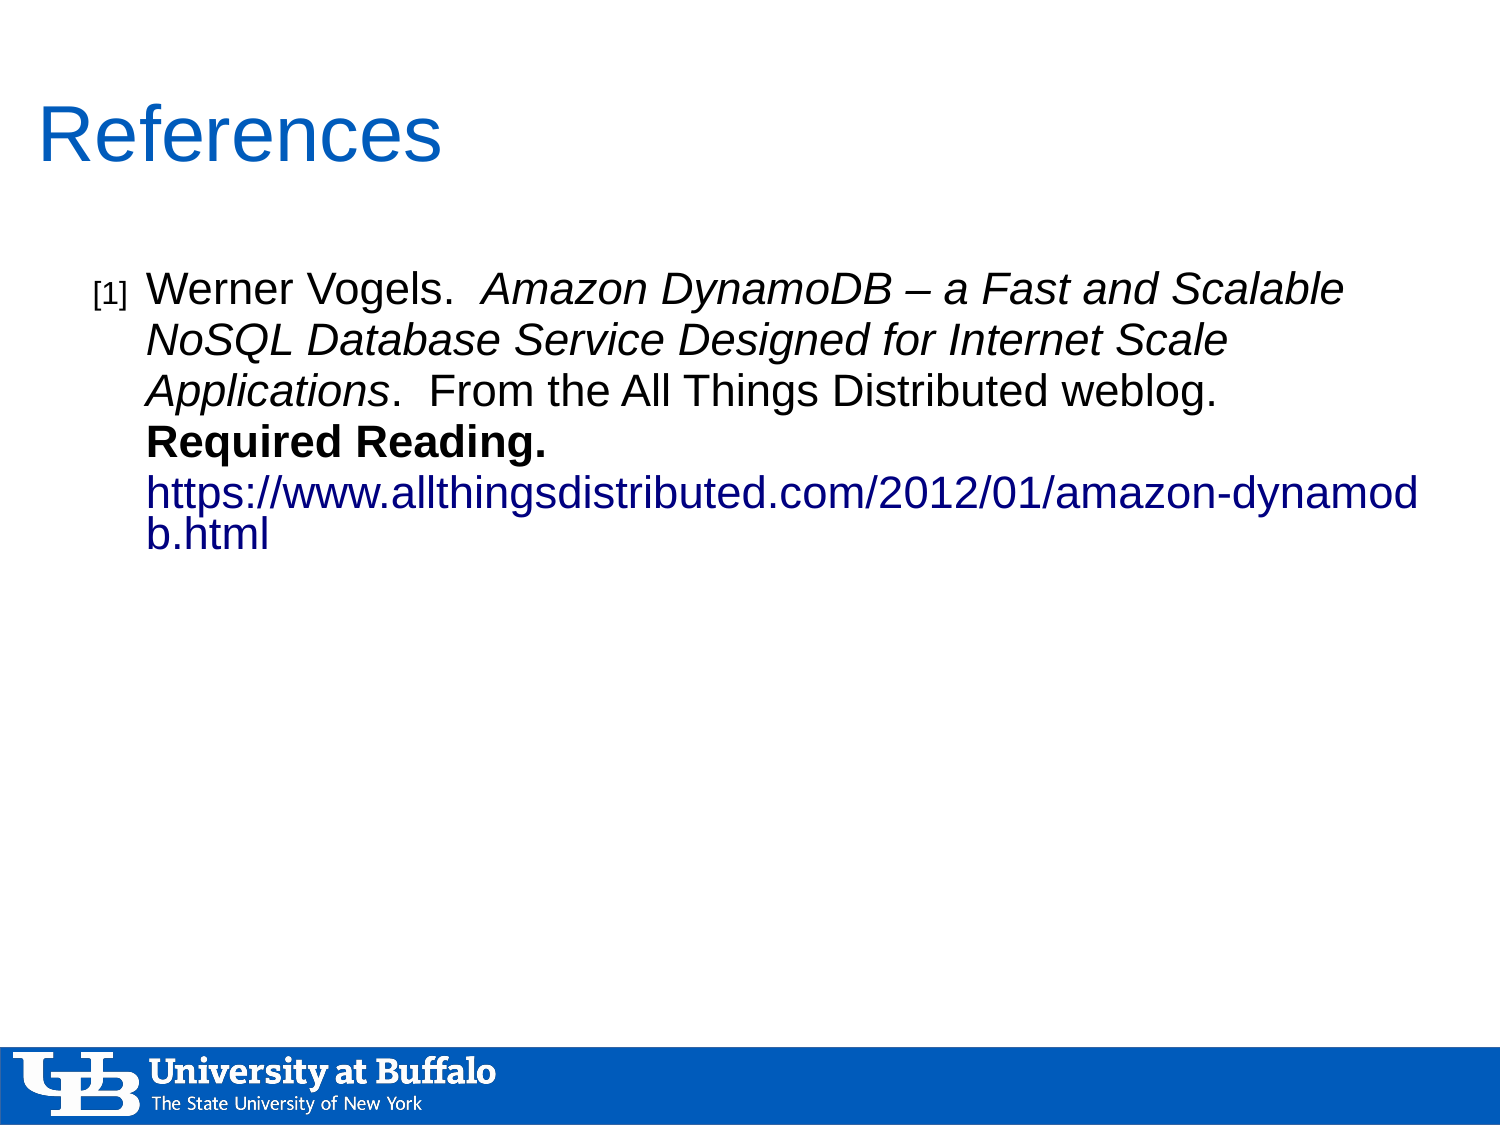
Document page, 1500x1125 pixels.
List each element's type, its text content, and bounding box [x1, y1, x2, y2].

picture [13, 1052, 496, 1116]
list Werner Vogels. Amazon DynamoDB – a Fast and Scalable NoSQL Database Service Designed for Internet Scale Applications. From the All Things Distributed weblog. Required Reading. https://www.allthingsdistributed.com/2012/01/amazon-dynamodb.html [75, 263, 1425, 916]
title References [37, 89, 1388, 179]
